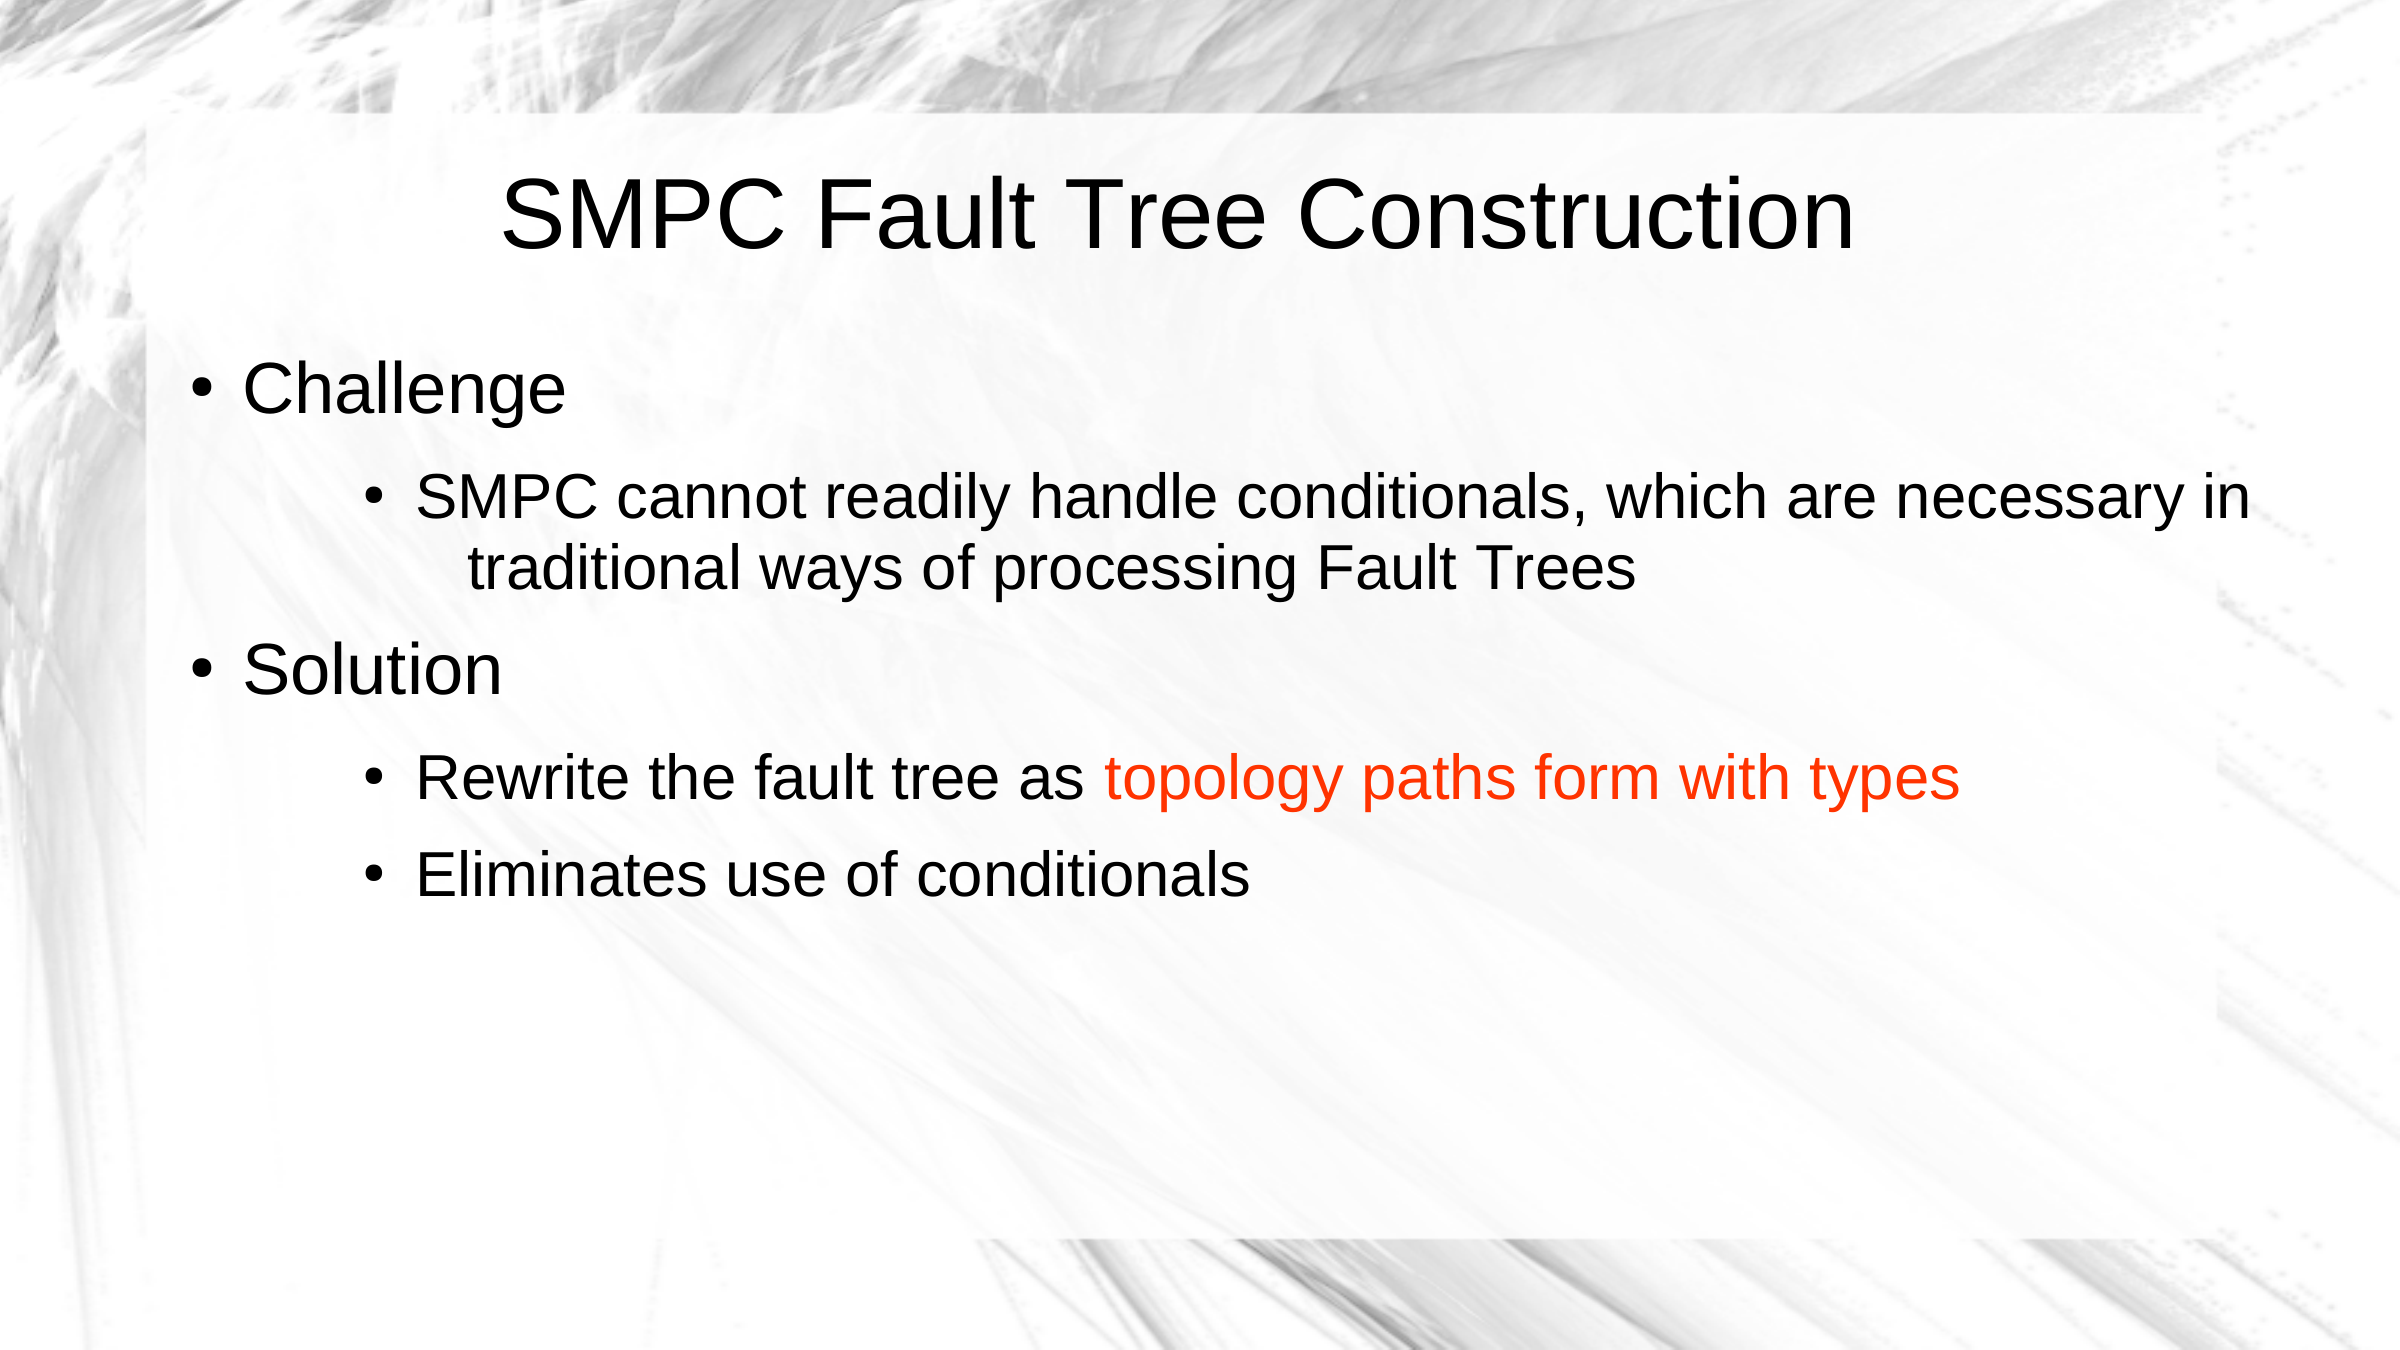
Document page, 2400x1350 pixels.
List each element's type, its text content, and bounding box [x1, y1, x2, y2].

title SMPC Fault Tree Construction [171, 122, 2186, 305]
picture [0, 0, 2400, 1350]
list Challenge SMPC cannot readily handle conditionals, which are necessary in traditional ways of processing Fault Trees Solution Rewrite the fault tree as topology paths form with types Eliminates use of conditionals [171, 348, 2280, 1069]
